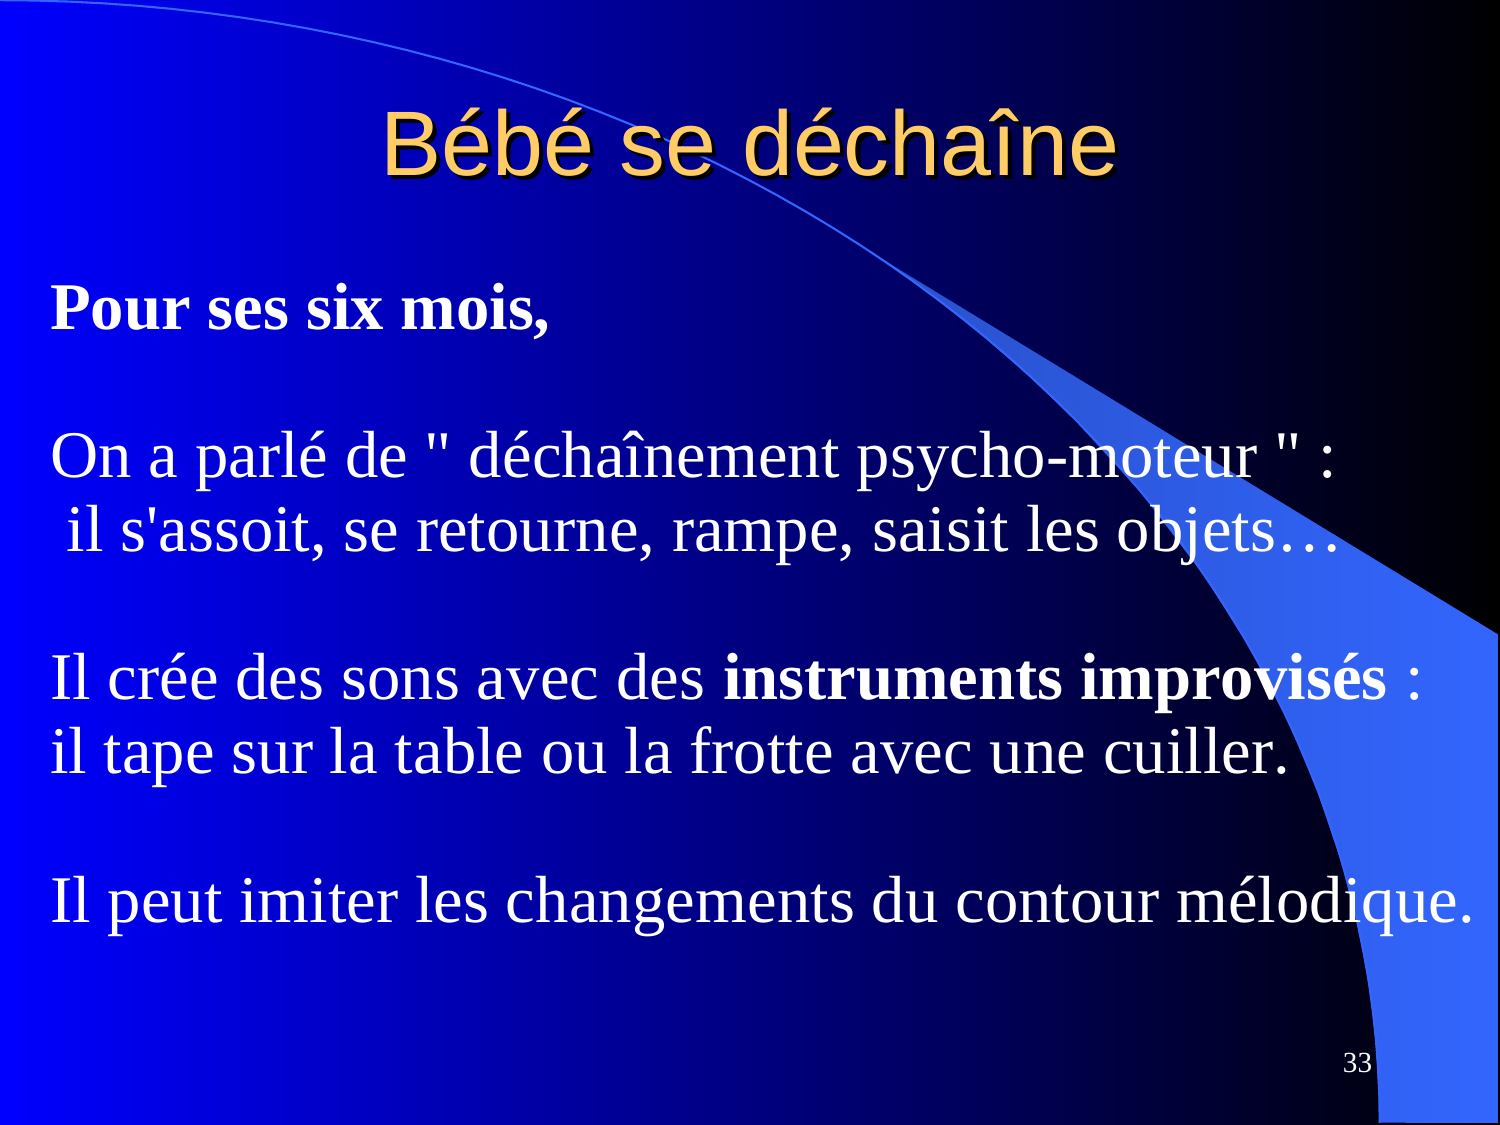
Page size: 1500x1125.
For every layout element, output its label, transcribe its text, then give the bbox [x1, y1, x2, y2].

text_box Pour ses six mois, On a parlé de " déchaînement psycho-moteur " : il s'assoit, se retourne, rampe, saisit les objets… Il crée des sons avec des instruments improvisés : il tape sur la table ou la frotte avec une cuiller. Il peut imiter les changements du contour mélodique. [35, 262, 1493, 945]
title Bébé se déchaîne [112, 49, 1388, 238]
